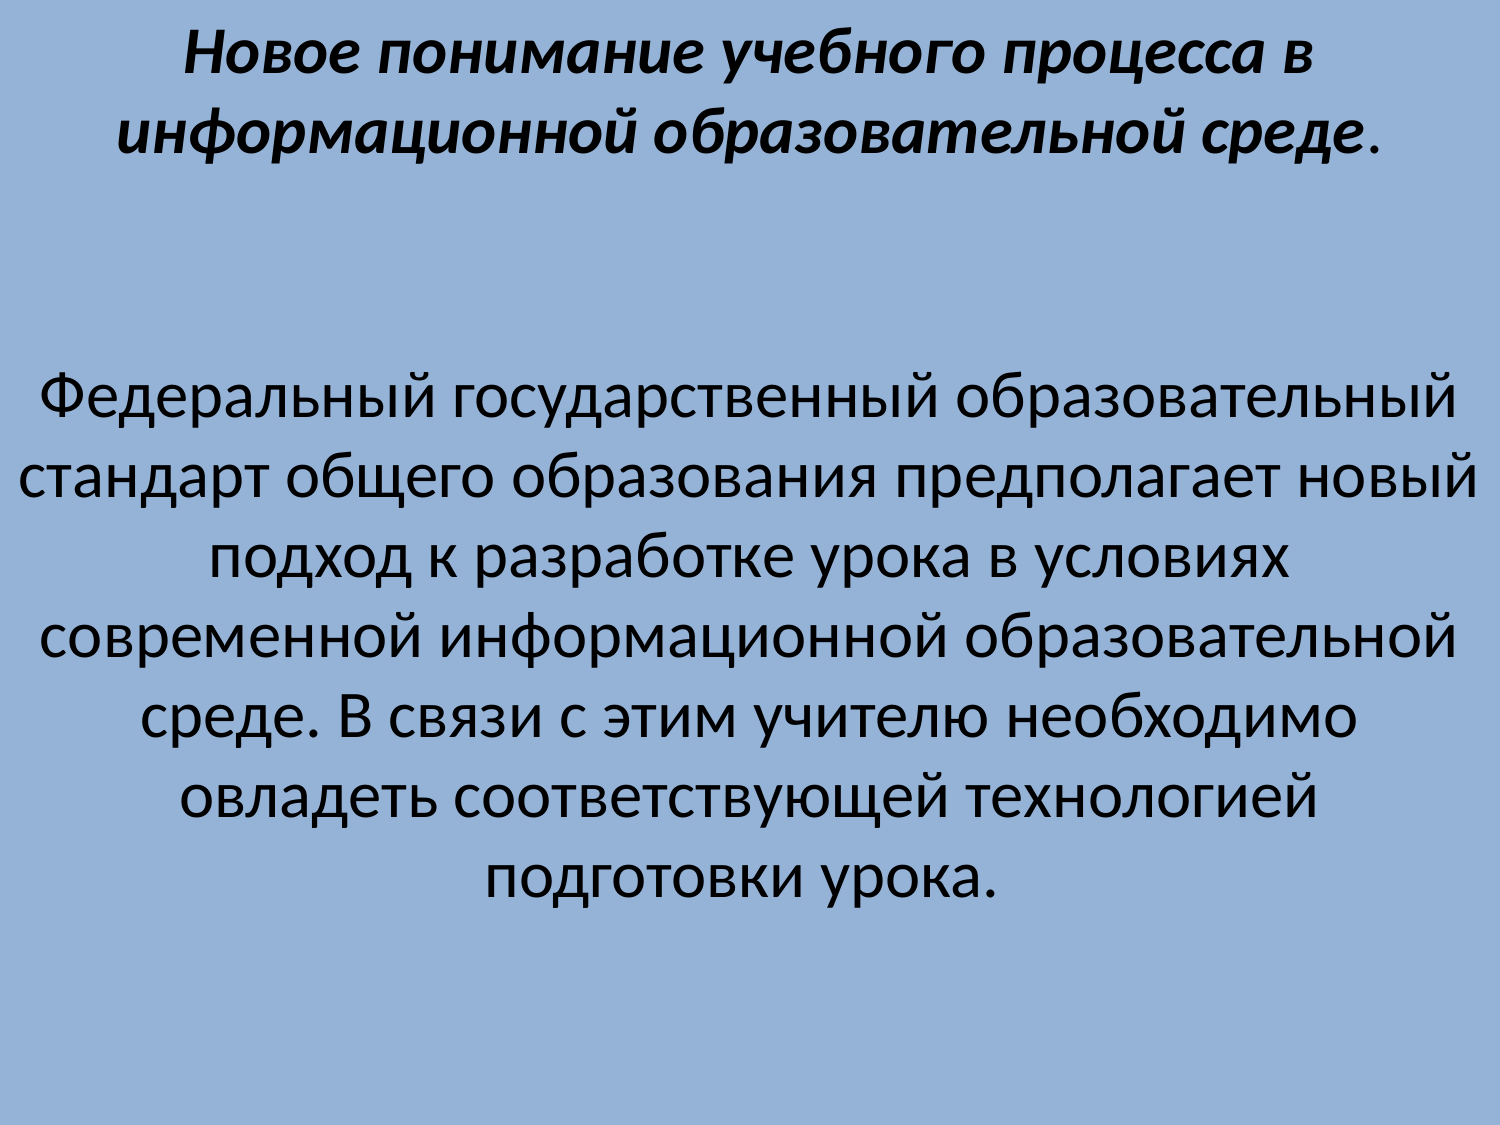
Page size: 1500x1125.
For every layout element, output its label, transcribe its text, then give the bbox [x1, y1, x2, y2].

title Новое понимание учебного процесса в информационной образовательной среде. [0, 0, 1500, 234]
list Федеральный государственный образовательный стандарт общего образования предполагает новый подход к разработке урока в условиях современной информационной образовательной среде. В связи с этим учителю необходимо овладеть соответствующей технологией подготовки урока. [0, 234, 1500, 1125]
